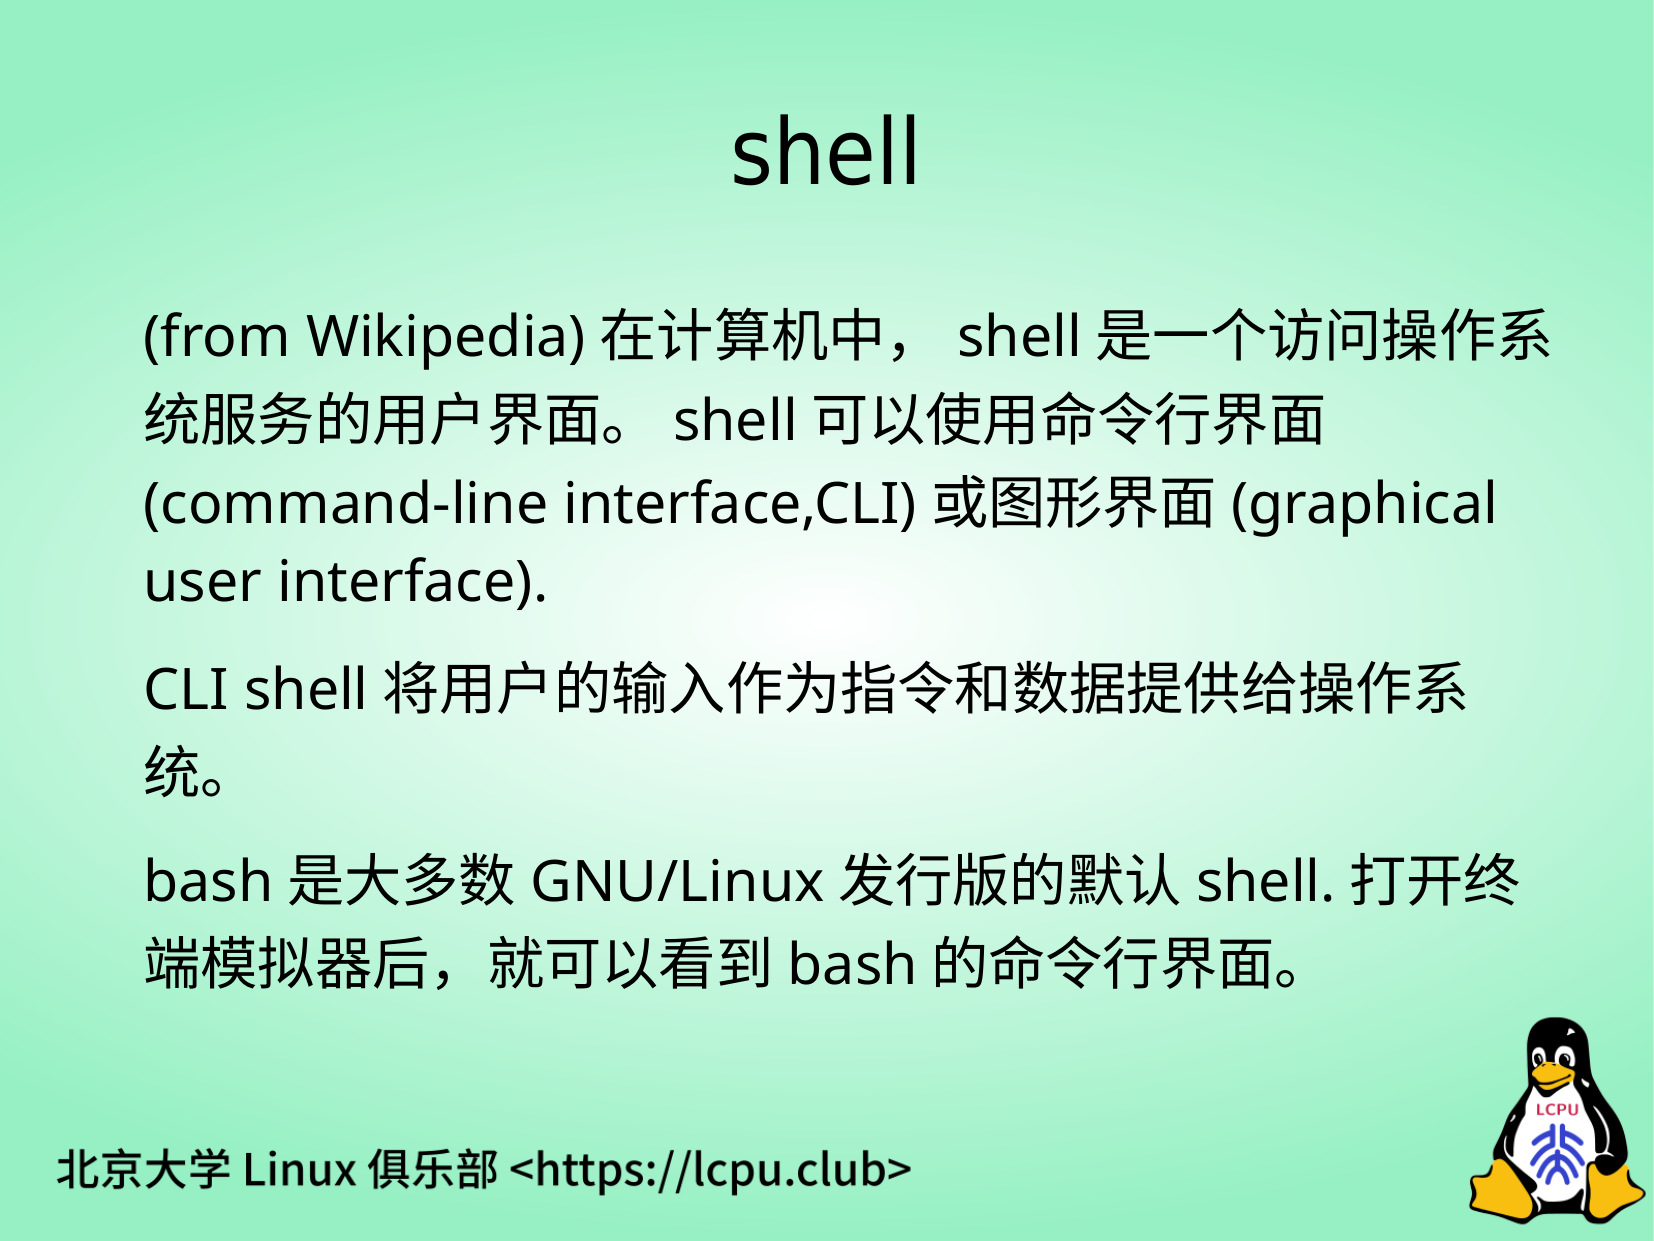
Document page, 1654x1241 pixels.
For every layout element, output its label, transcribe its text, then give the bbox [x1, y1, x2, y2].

title shell [82, 49, 1571, 257]
list (from Wikipedia)在计算机中，shell是一个访问操作系统服务的用户界面。shell可以使用命令行界面(command-line interface,CLI)或图形界面(graphical user interface). CLI shell将用户的输入作为指令和数据提供给操作系统。 bash是大多数GNU/Linux发行版的默认shell.打开终端模拟器后，就可以看到bash的命令行界面。 [82, 290, 1571, 1010]
picture [0, 0, 1654, 1241]
